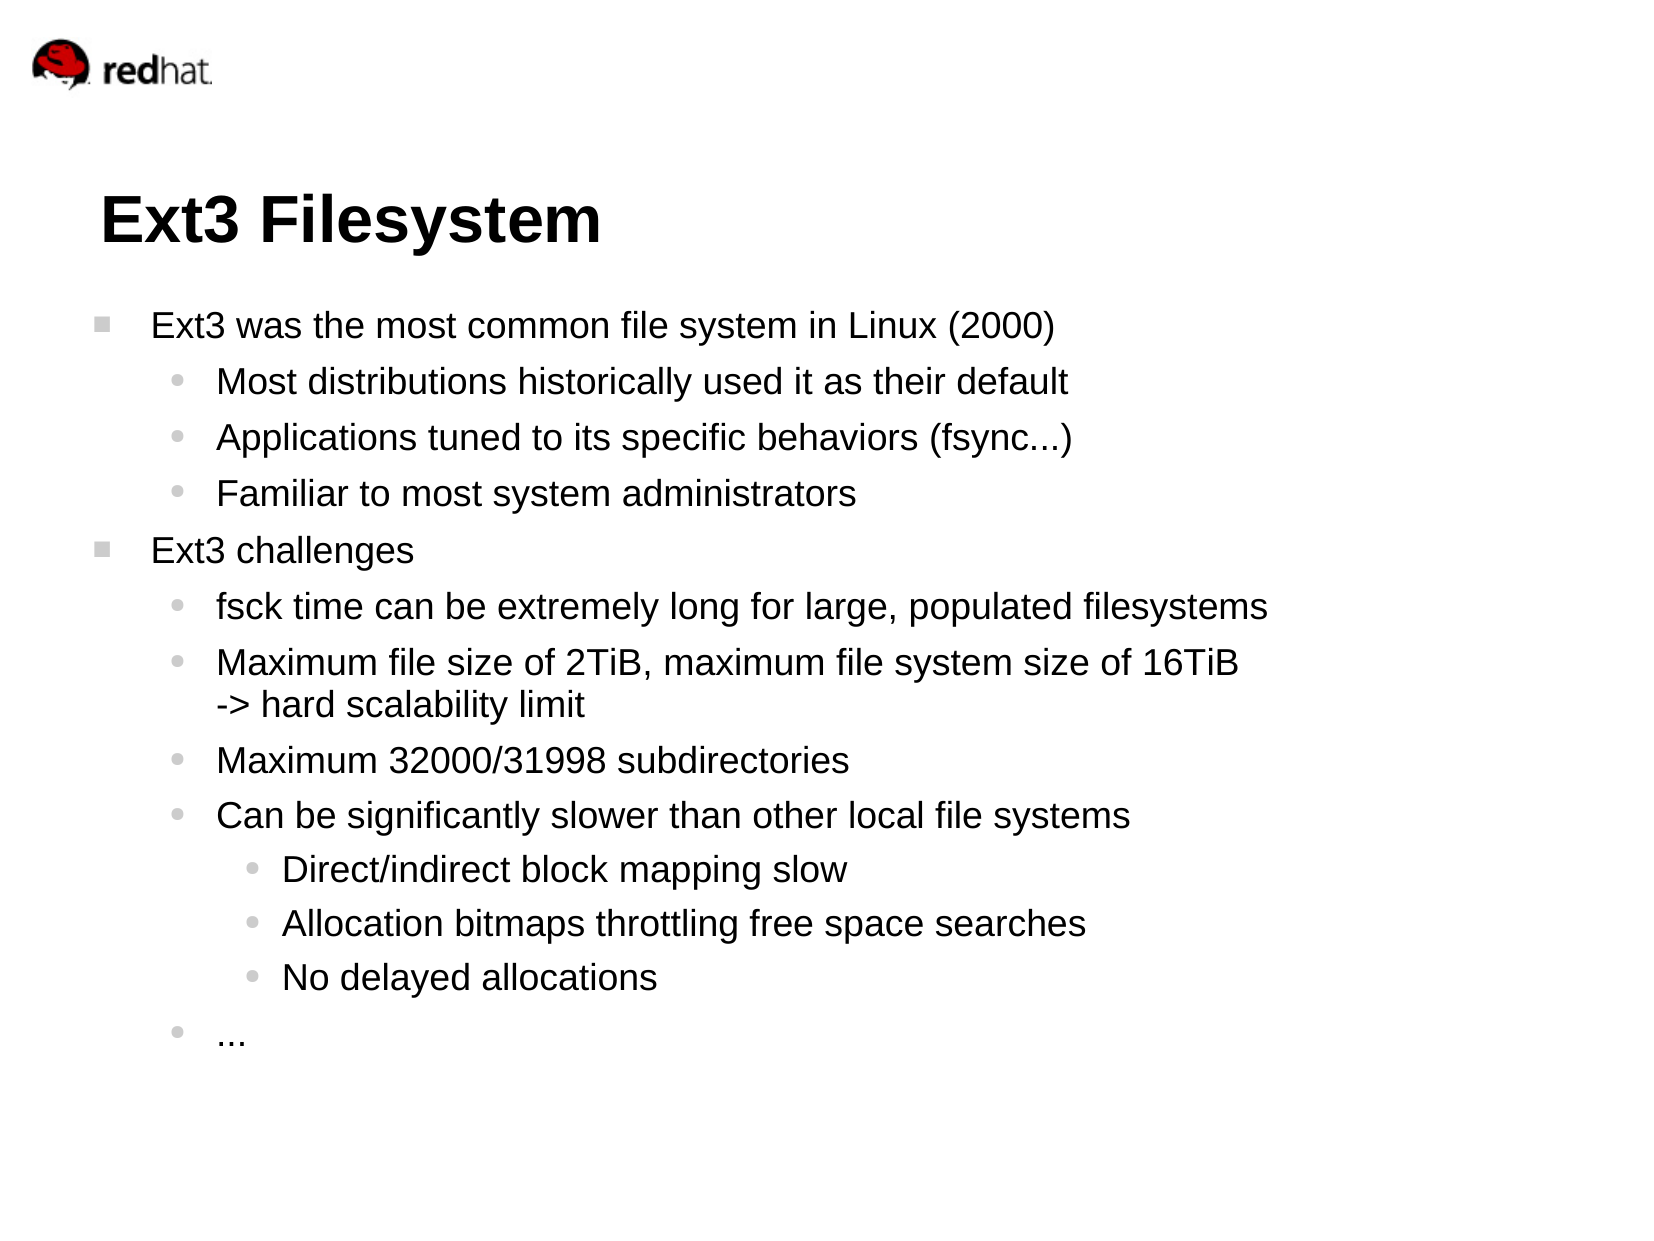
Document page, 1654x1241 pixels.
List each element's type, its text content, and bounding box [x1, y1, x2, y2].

title Ext3 Filesystem [100, 164, 1506, 275]
list Ext3 was the most common file system in Linux (2000) Most distributions historically used it as their default Applications tuned to its specific behaviors (fsync...) Familiar to most system administrators Ext3 challenges fsck time can be extremely long for large, populated filesystems Maximum file size of 2TiB, maximum file system size of 16TiB -> hard scalability limit Maximum 32000/31998 subdirectories Can be significantly slower than other local file systems Direct/indirect block mapping slow Allocation bitmaps throttling free space searches No delayed allocations ... [94, 304, 1500, 1174]
picture [31, 37, 212, 98]
